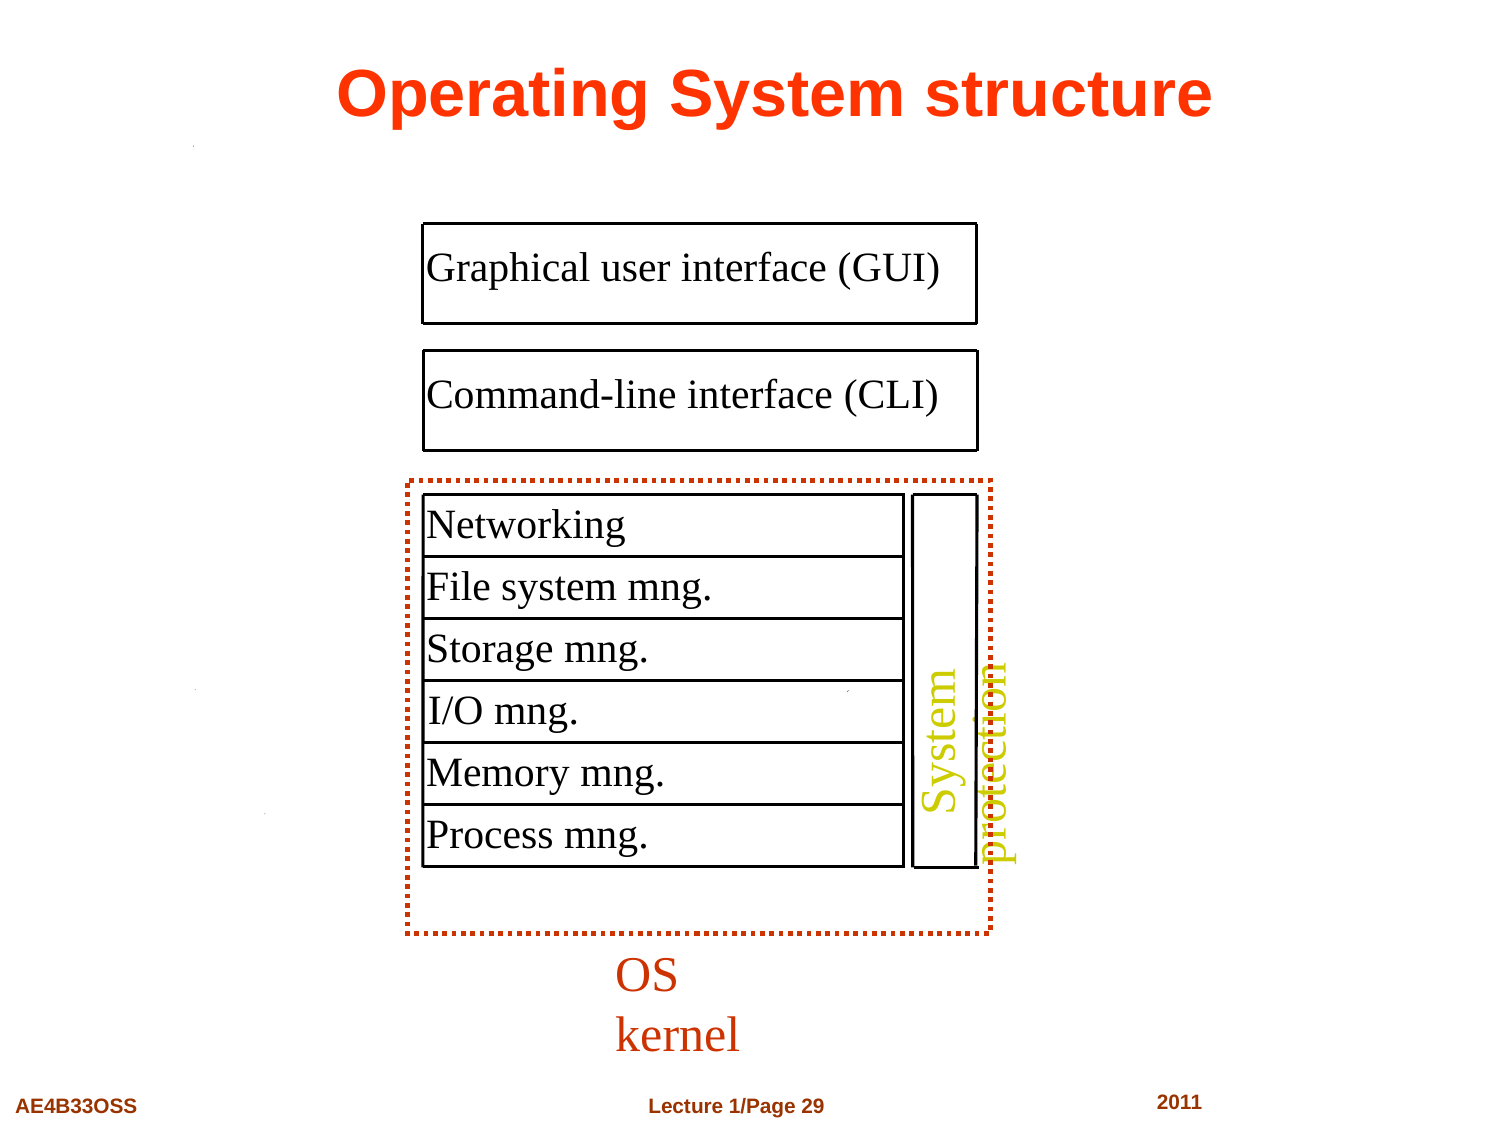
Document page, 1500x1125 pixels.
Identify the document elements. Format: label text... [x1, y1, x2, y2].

title Operating System structure [112, 37, 1438, 138]
text_box OS kernel [612, 939, 786, 1064]
text_box Graphical user interface (GUI) [424, 233, 977, 304]
text_box System protection [915, 496, 975, 866]
text_box Storage mng. [425, 620, 902, 679]
text_box Process mng. [425, 806, 902, 865]
text_box File system mng. [425, 558, 902, 617]
text_box Networking [425, 496, 902, 555]
text_box Command-line interface (CLI) [425, 360, 978, 431]
text_box I/O mng. [425, 682, 902, 741]
text_box Memory mng. [425, 744, 902, 803]
